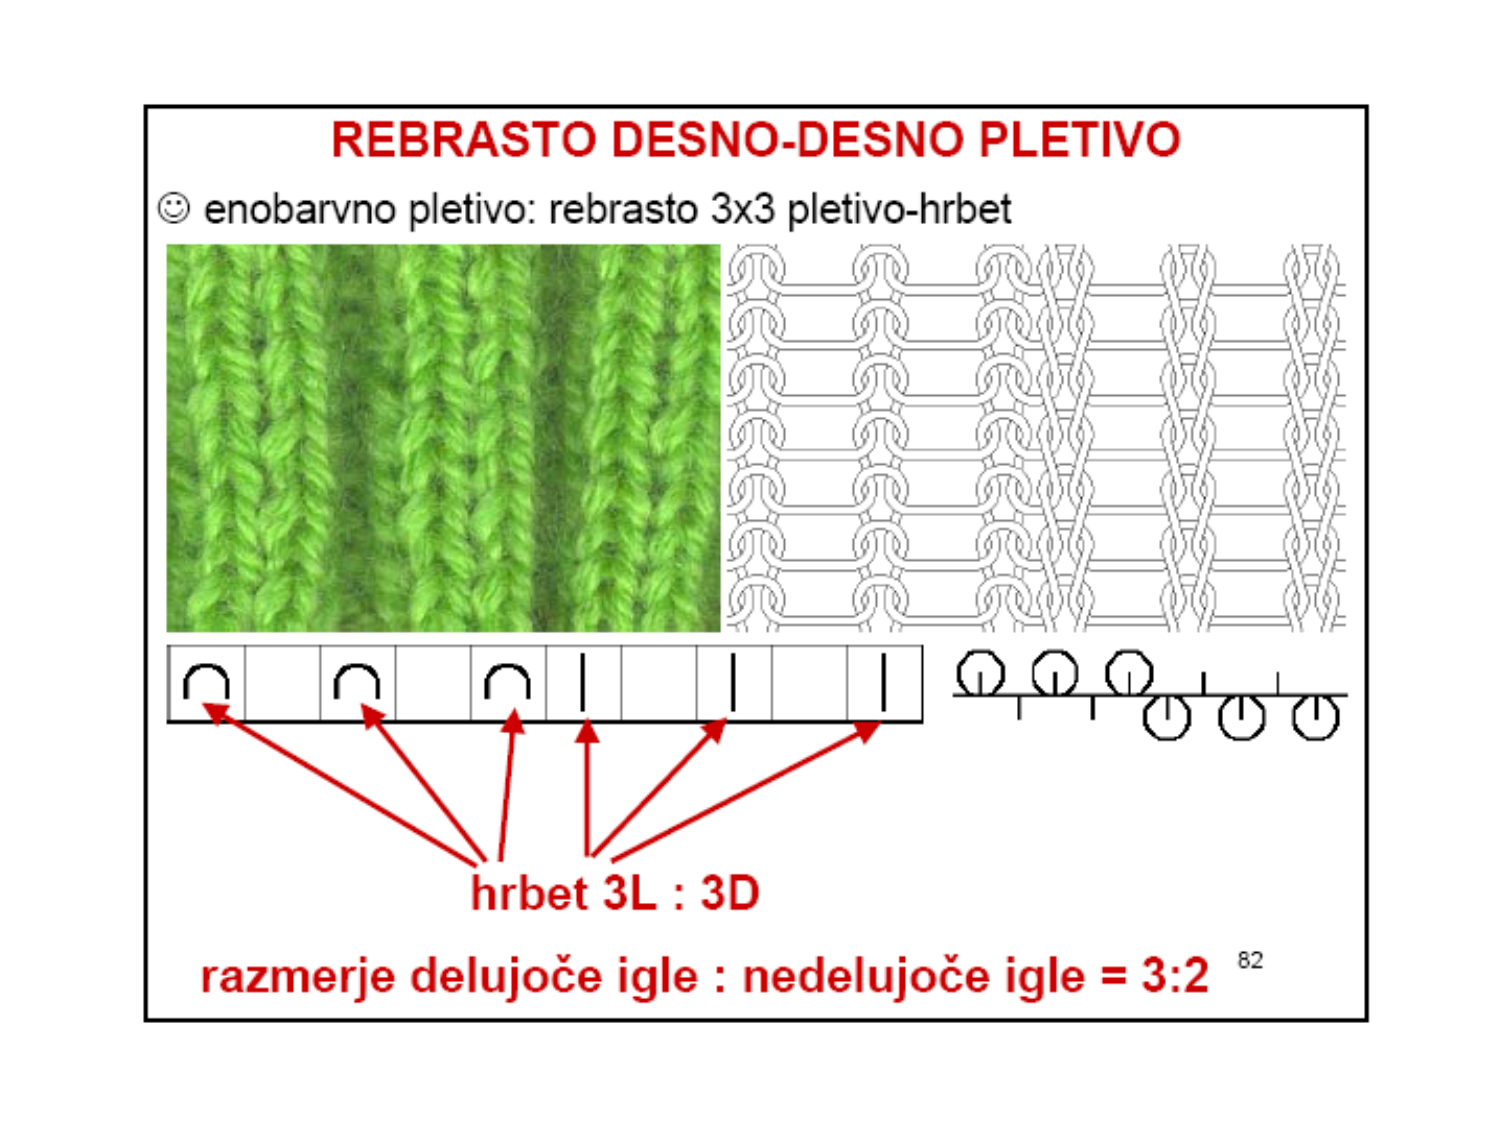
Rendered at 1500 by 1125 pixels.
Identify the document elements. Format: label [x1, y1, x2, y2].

picture [117, 80, 1382, 1046]
